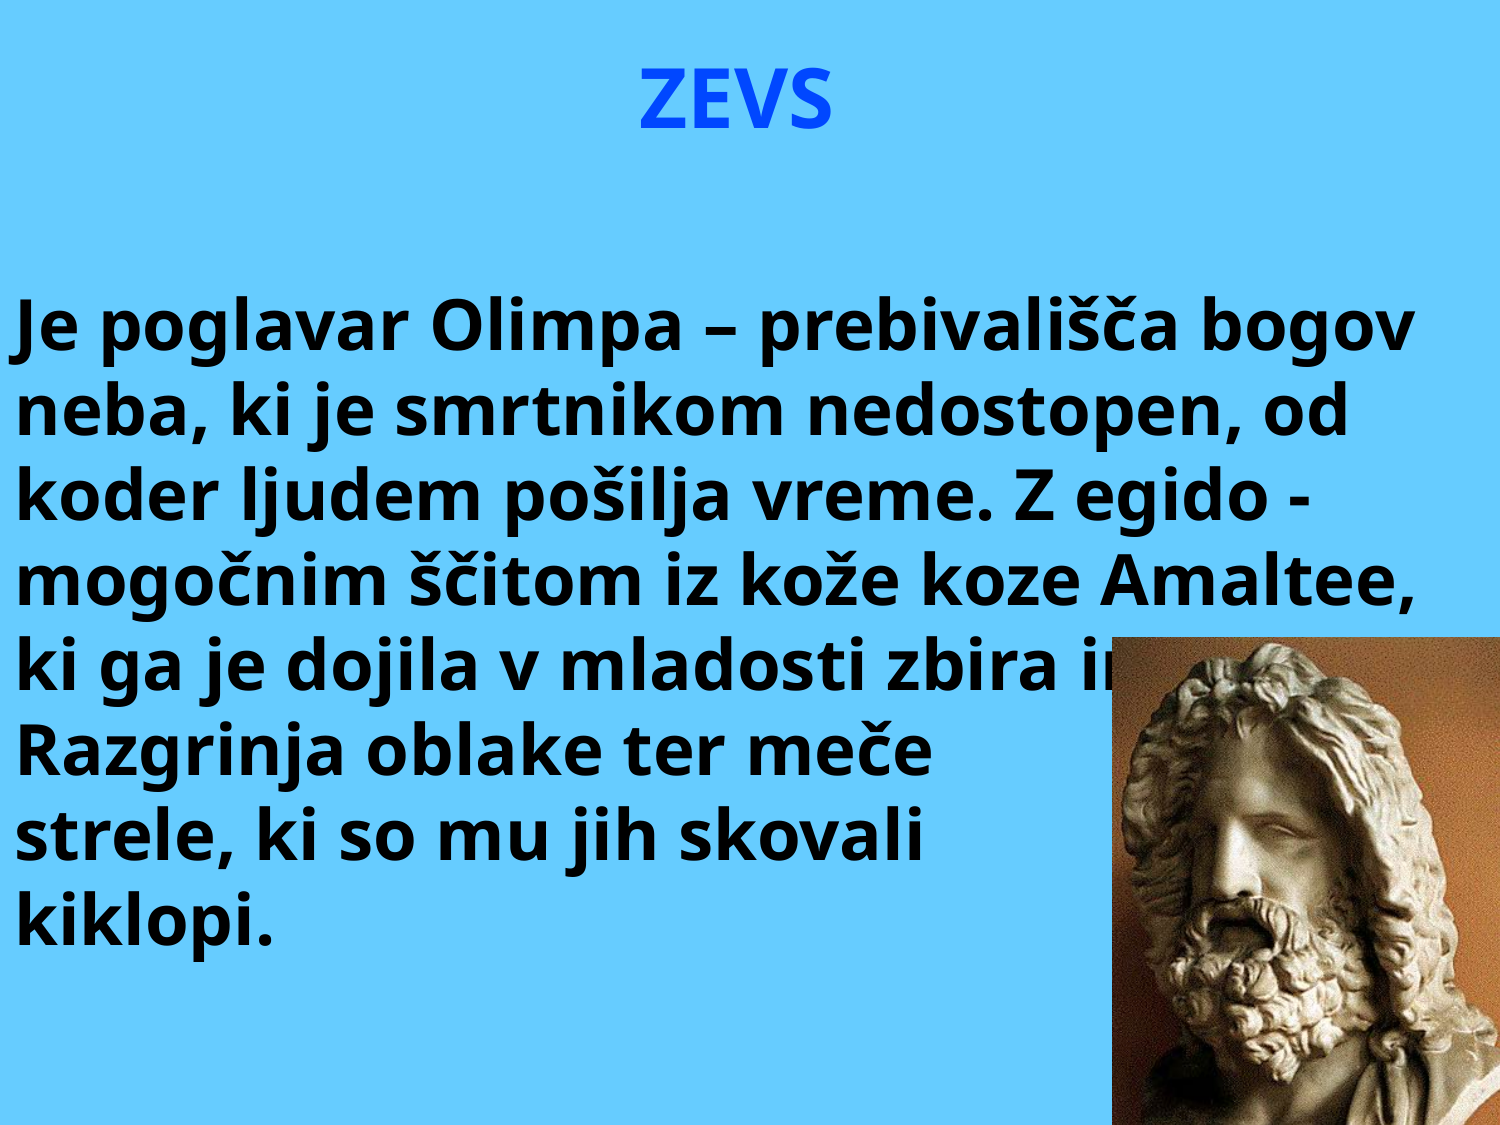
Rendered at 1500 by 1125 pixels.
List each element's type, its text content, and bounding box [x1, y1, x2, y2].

text_box ZEVS [624, 37, 849, 154]
text_box Je poglavar Olimpa – prebivališča bogov neba, ki je smrtnikom nedostopen, od koder ljudem pošilja vreme. Z egido - mogočnim ščitom iz kože koze Amaltee, ki ga je dojila v mladosti zbira in Razgrinja oblake ter meče strele, ki so mu jih skovali kiklopi. [0, 272, 1491, 967]
picture [1112, 637, 1500, 1125]
